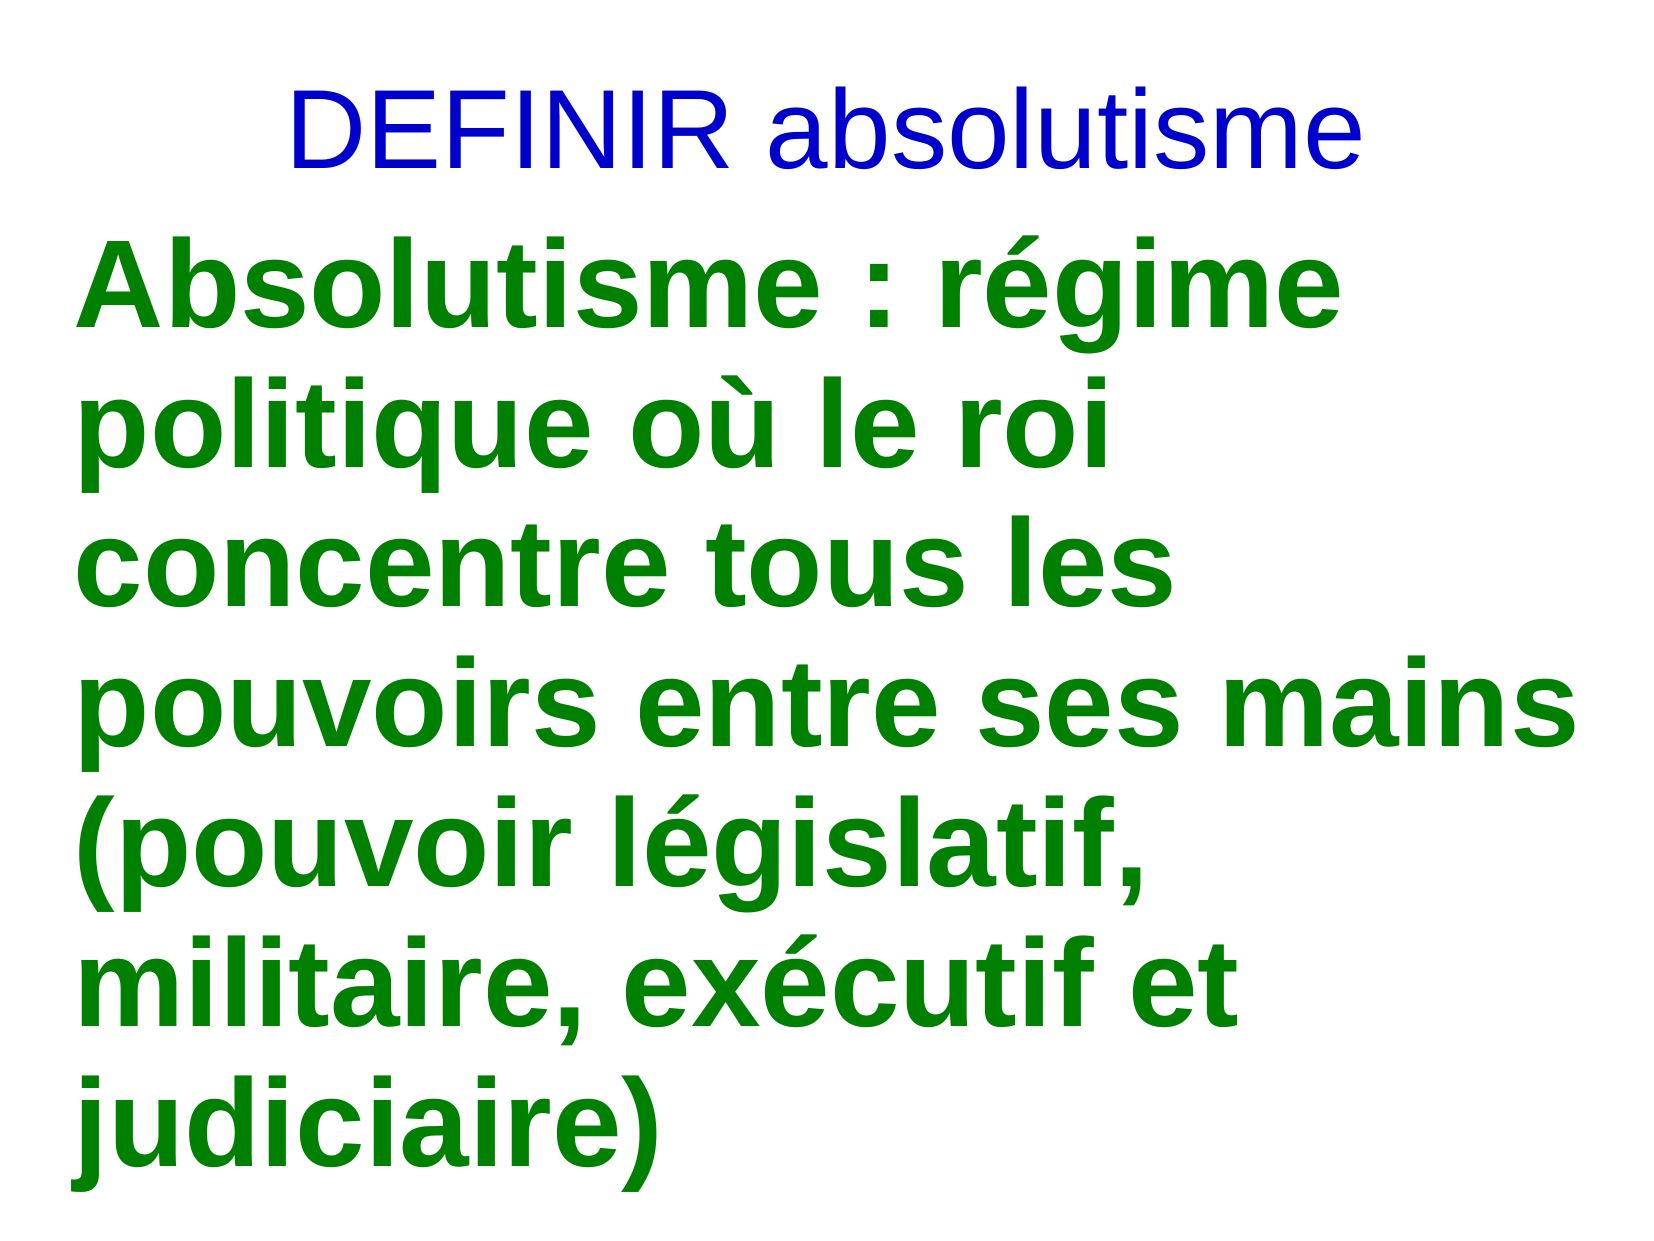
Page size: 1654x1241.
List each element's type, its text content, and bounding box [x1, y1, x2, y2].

text_box DEFINIR absolutisme [59, 59, 1625, 200]
text_box Absolutisme : régime politique où le roi concentre tous les pouvoirs entre ses mains (pouvoir législatif, militaire, exécutif et judiciaire) [59, 206, 1625, 1241]
